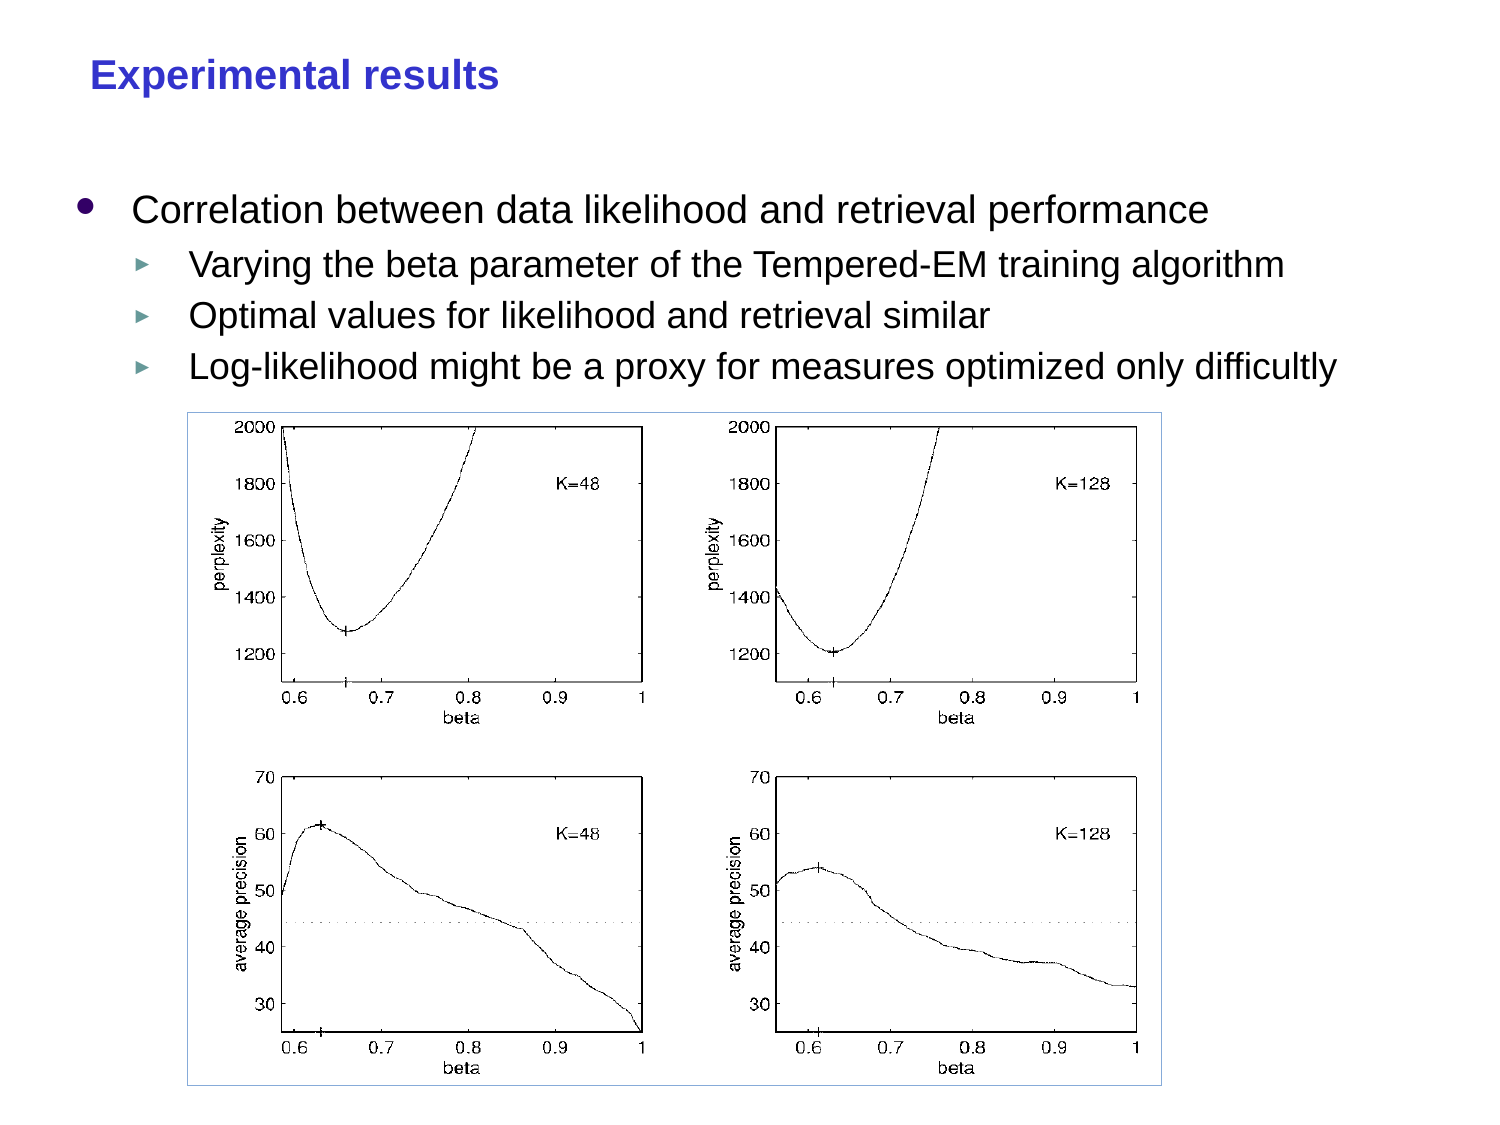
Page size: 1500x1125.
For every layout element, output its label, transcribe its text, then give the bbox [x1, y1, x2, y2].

picture [187, 412, 1163, 1087]
title Experimental results [75, 37, 1426, 113]
list Correlation between data likelihood and retrieval performance Varying the beta parameter of the Tempered-EM training algorithm Optimal values for likelihood and retrieval similar Log-likelihood might be a proxy for measures optimized only difficultly [75, 187, 1425, 1088]
